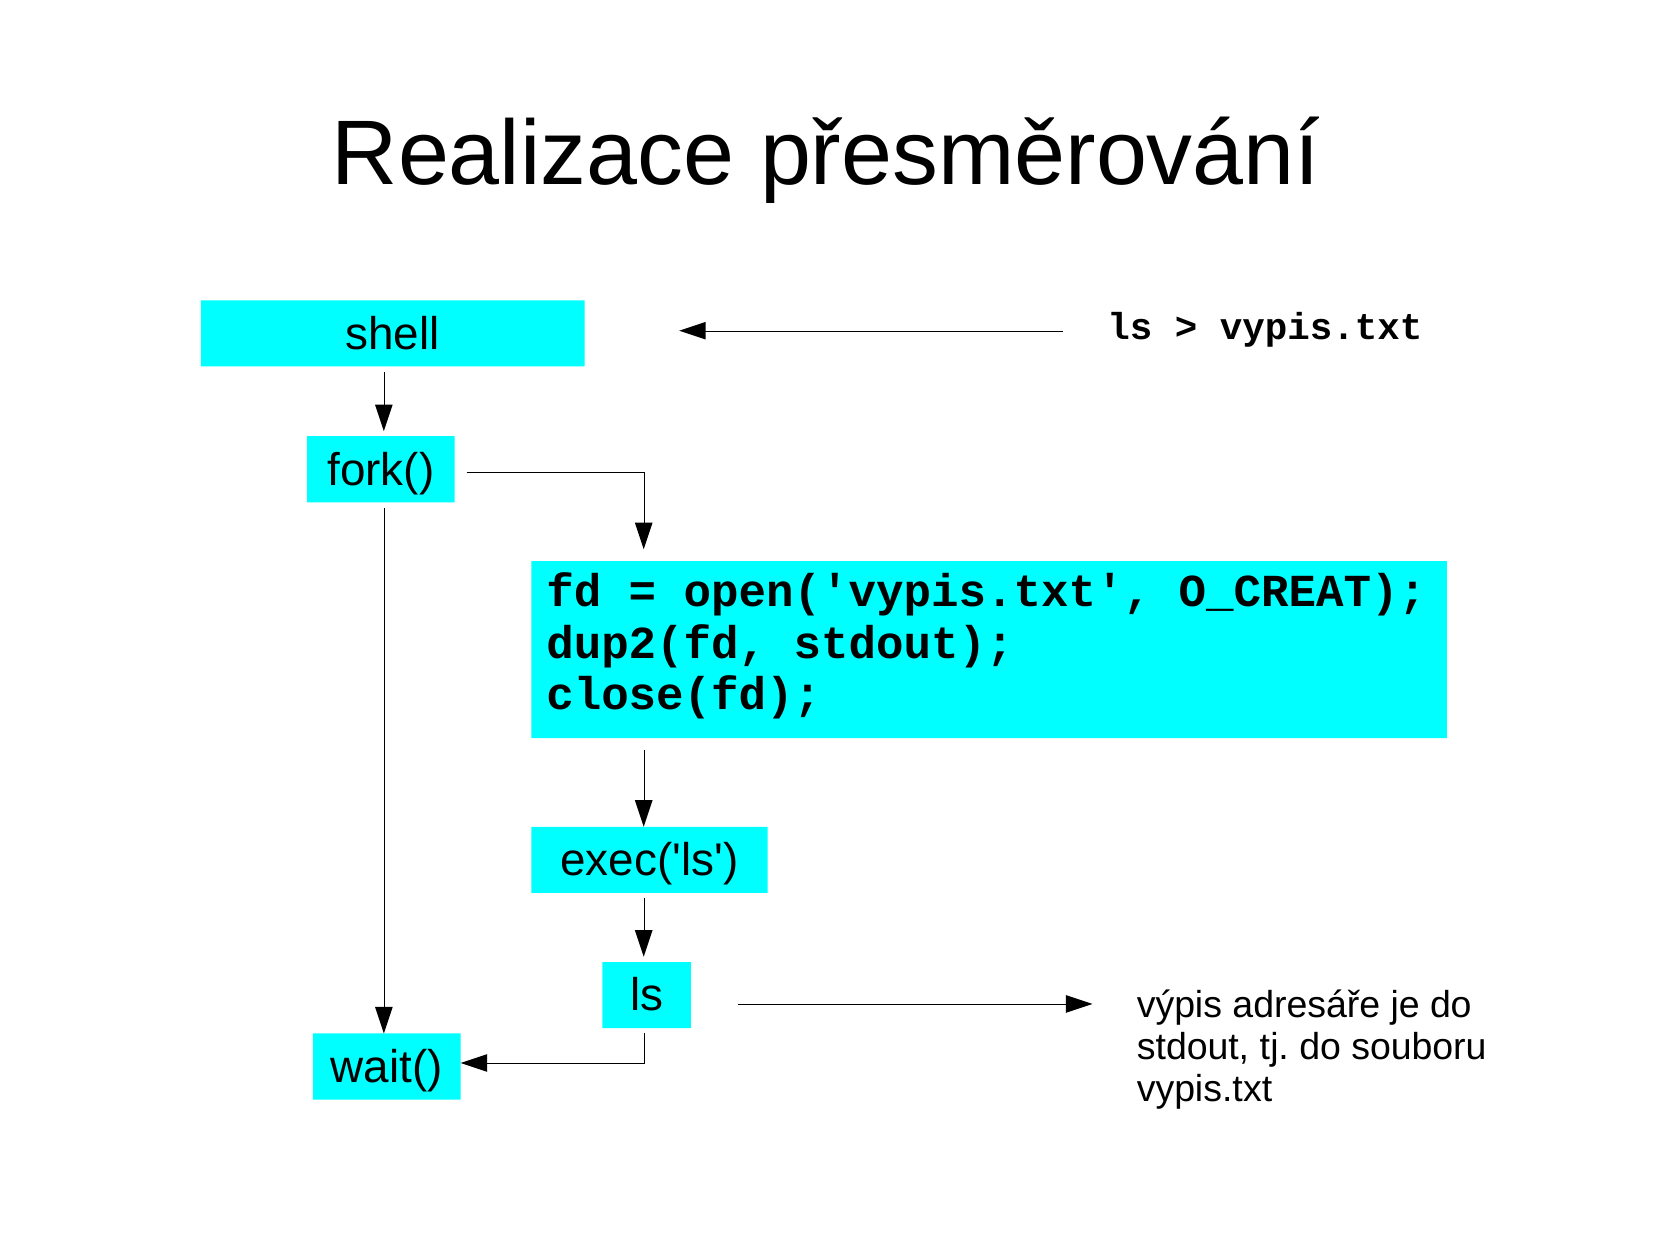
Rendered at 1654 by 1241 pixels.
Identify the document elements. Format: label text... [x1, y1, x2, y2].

text_box výpis adresáře je do stdout, tj. do souboru vypis.txt [1122, 976, 1506, 1123]
text_box exec('ls') [531, 826, 768, 893]
text_box fd = open('vypis.txt', O_CREAT); dup2(fd, stdout); close(fd); [531, 561, 1447, 739]
text_box shell [200, 300, 585, 367]
text_box wait() [312, 1033, 461, 1100]
text_box fork() [307, 436, 455, 503]
text_box ls > vypis.txt [1092, 301, 1447, 359]
text_box ls [602, 962, 691, 1028]
title Realizace přesměrování [82, 56, 1571, 250]
